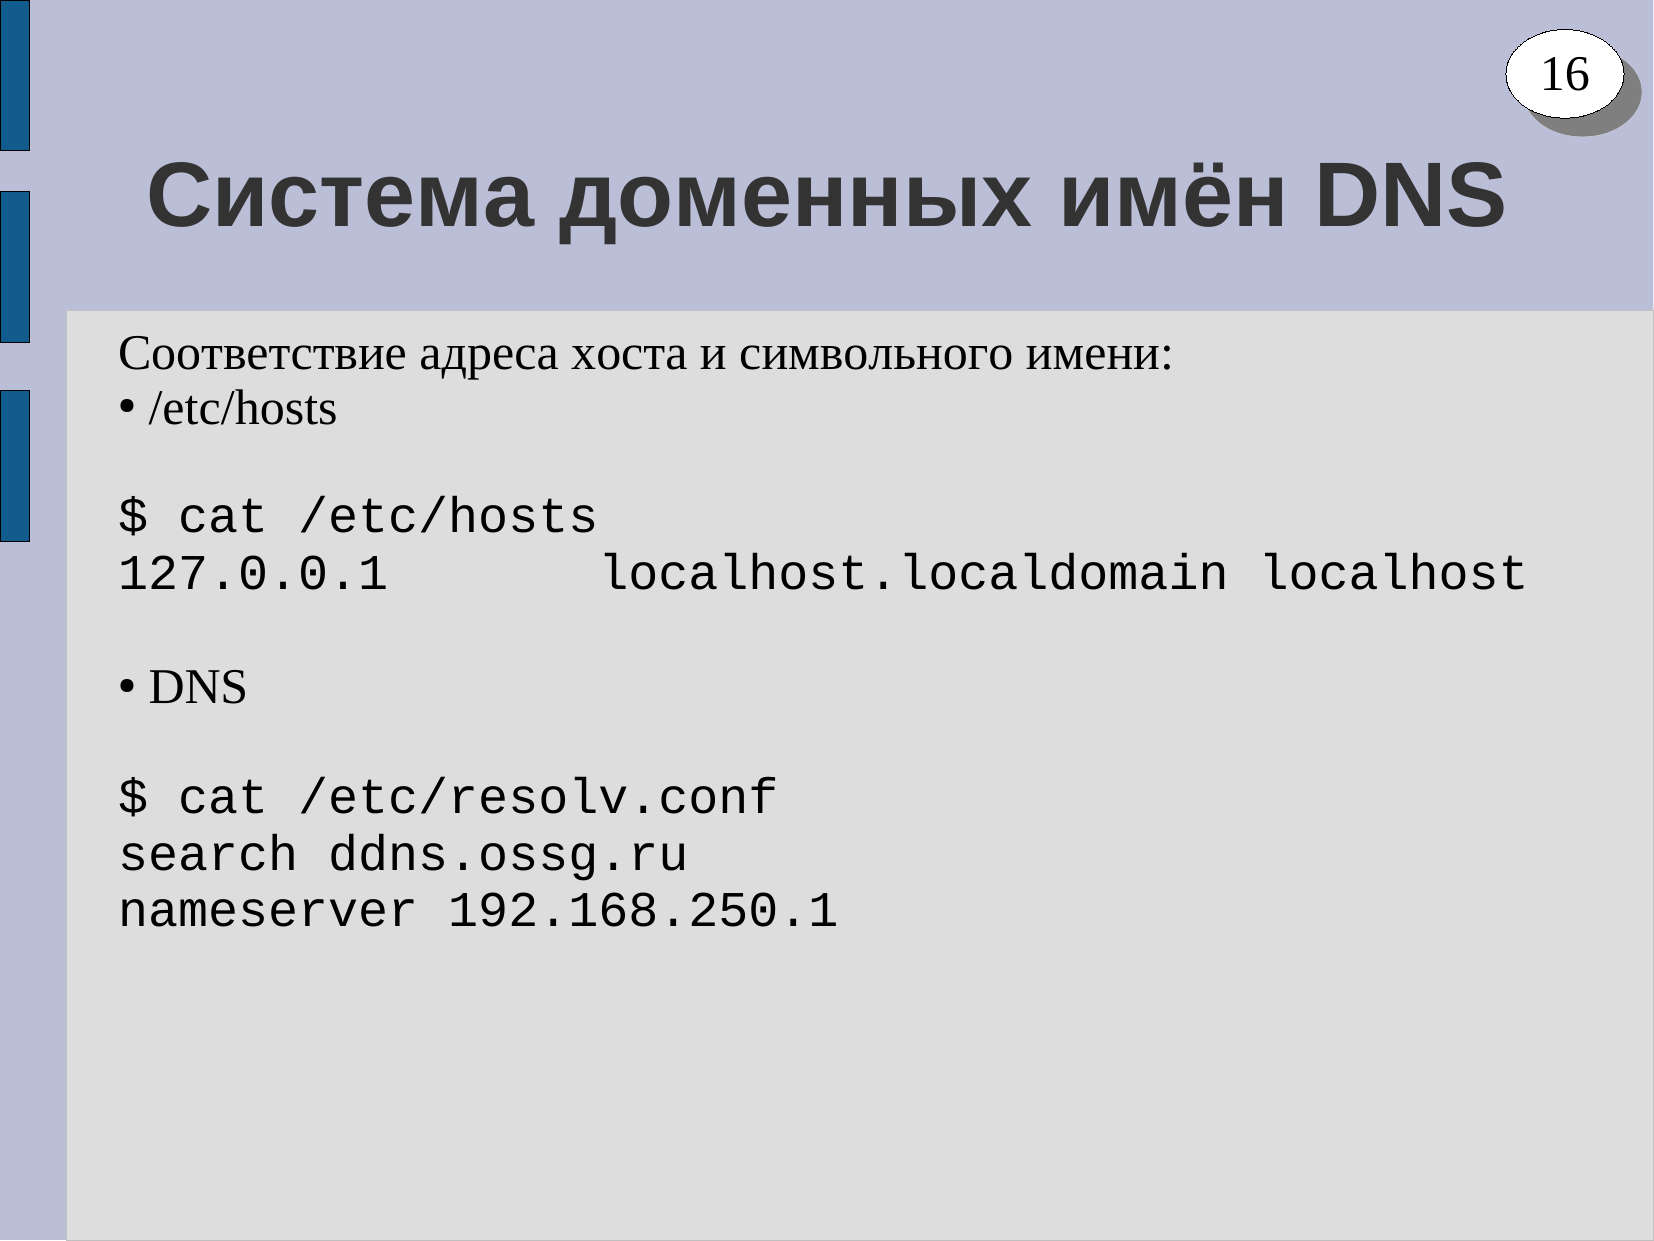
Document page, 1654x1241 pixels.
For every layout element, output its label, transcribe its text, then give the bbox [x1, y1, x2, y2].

title Система доменных имён DNS [121, 91, 1534, 299]
text_box 16 [1505, 29, 1625, 119]
text_box Соответствие адреса хоста и символьного имени: /etc/hosts $ cat /etc/hosts 127.0.0.1 localhost.localdomain localhost DNS $ cat /etc/resolv.conf search ddns.ossg.ru nameserver 192.168.250.1 [118, 324, 1625, 1123]
